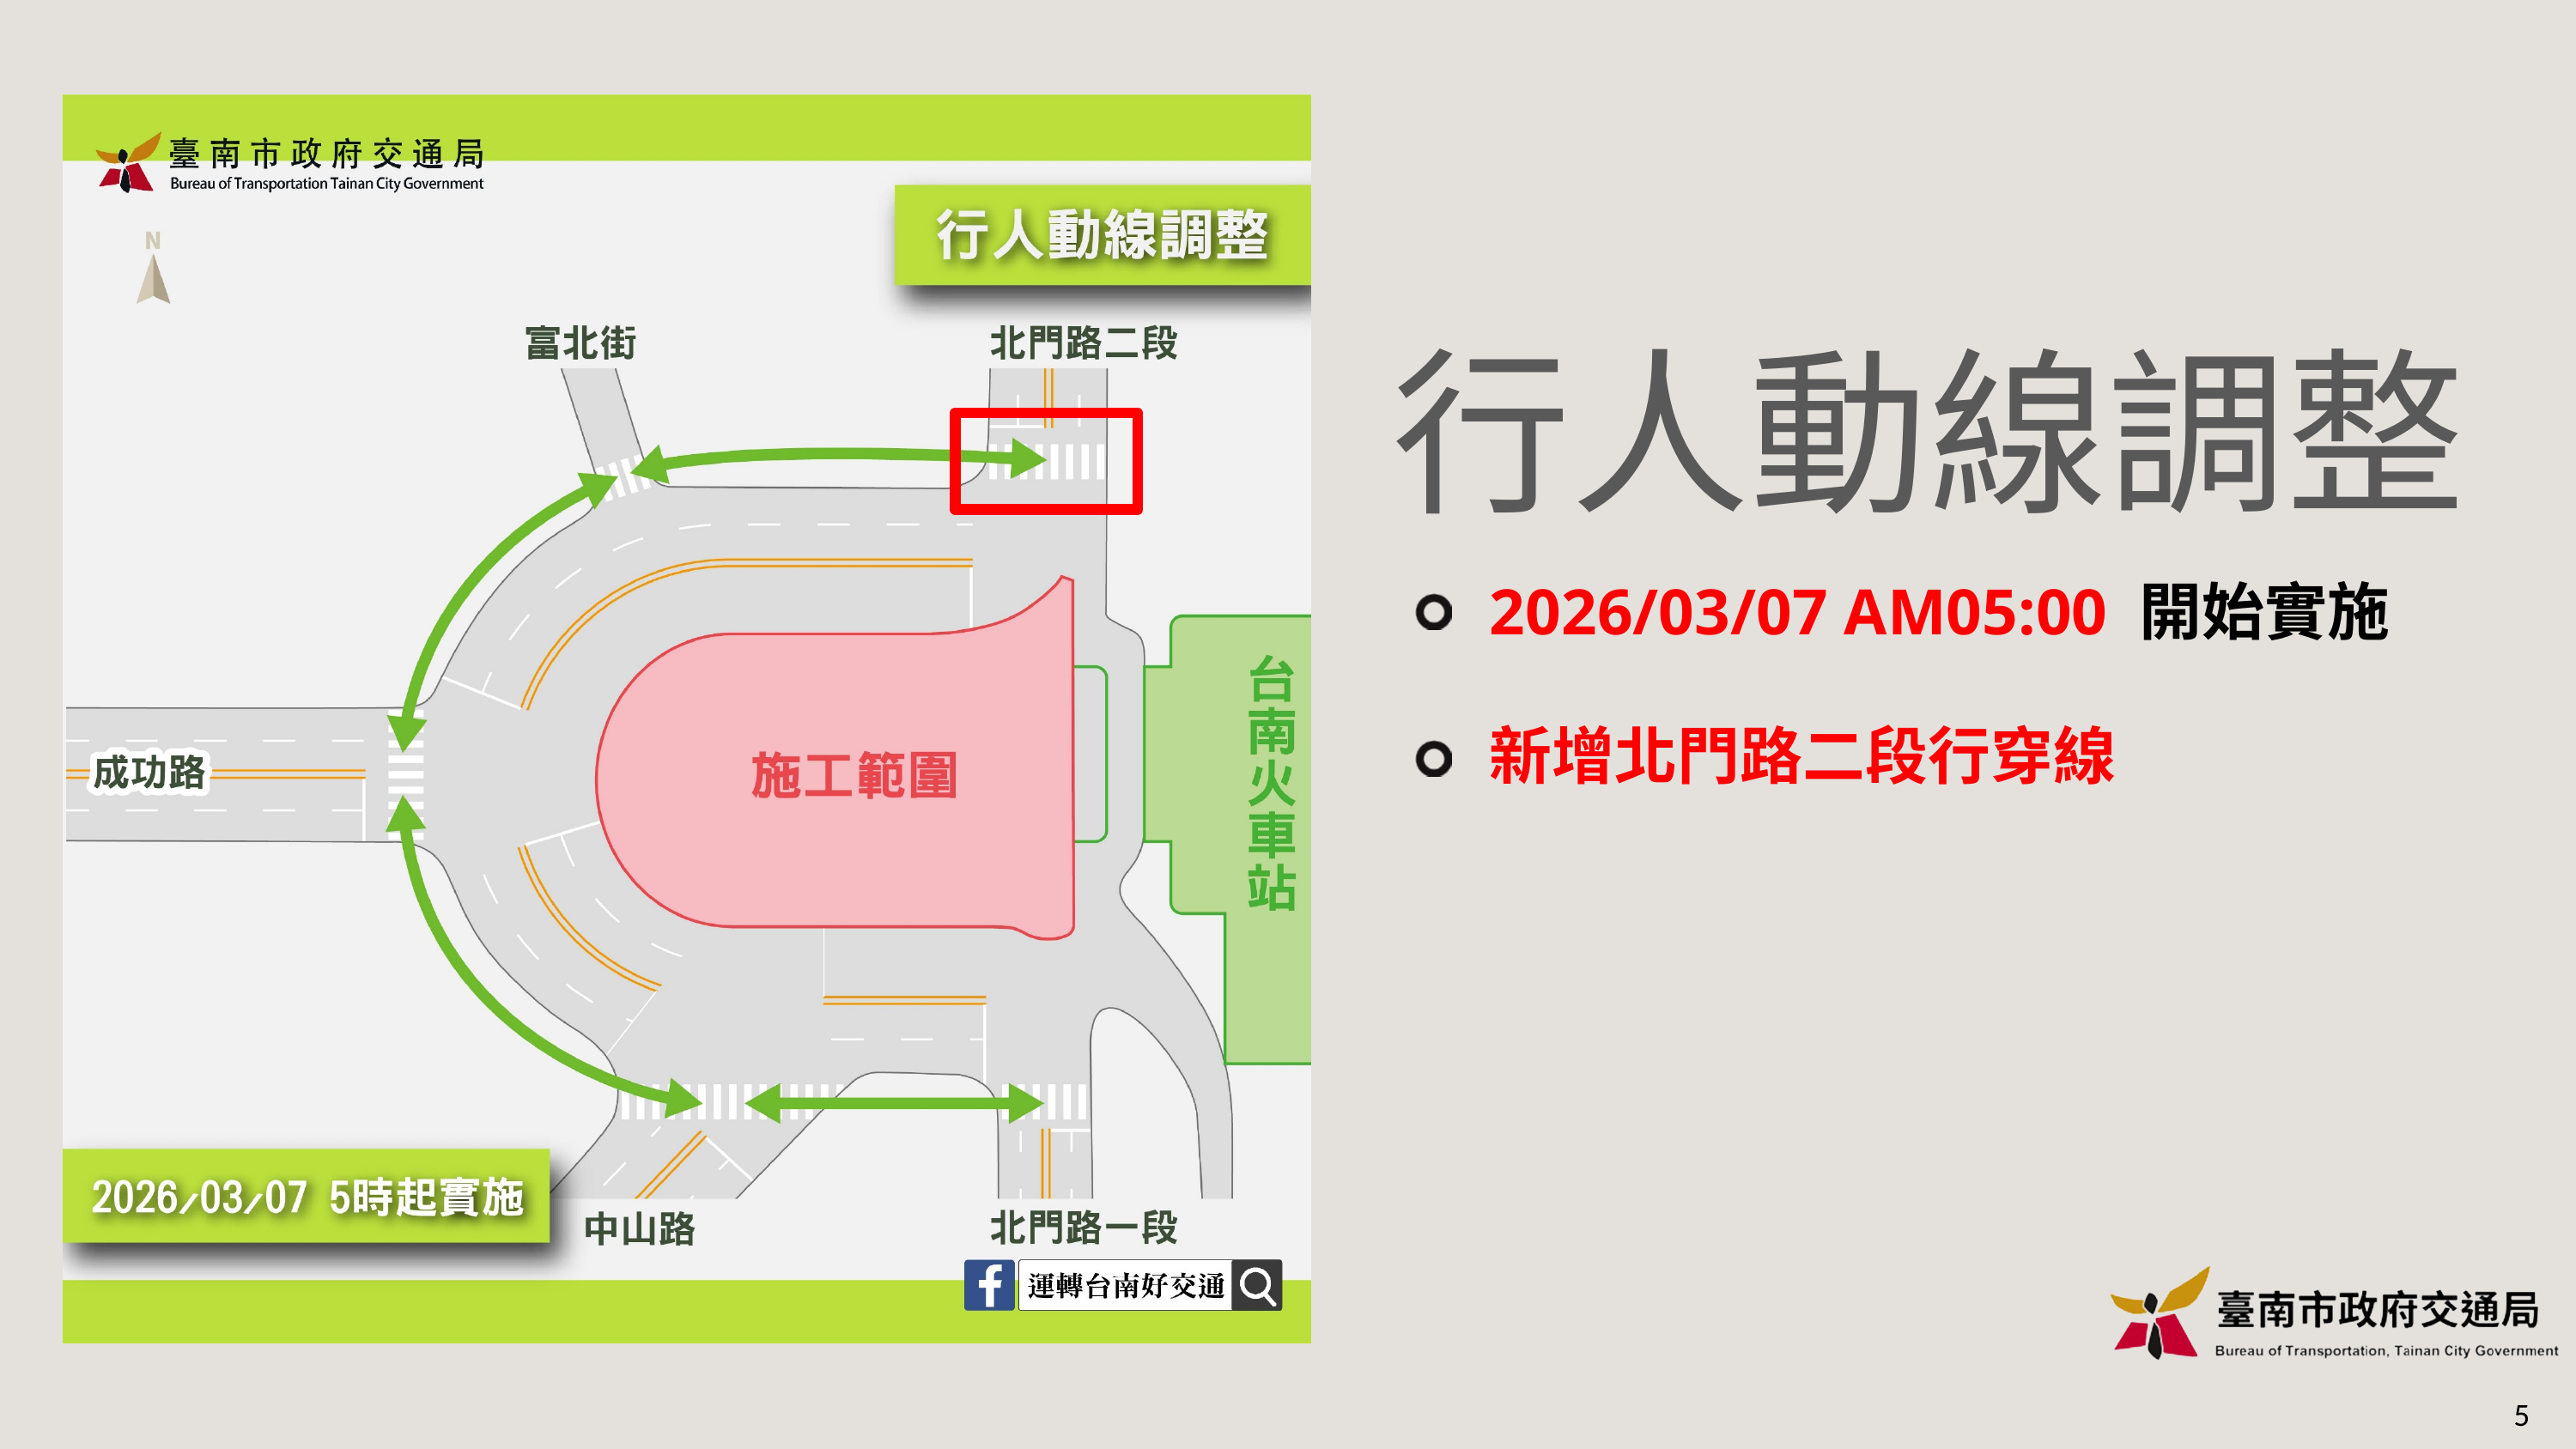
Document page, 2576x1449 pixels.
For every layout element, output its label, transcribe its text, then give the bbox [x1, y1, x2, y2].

picture [63, 94, 1311, 1343]
text_box 行人動線調整 [1392, 177, 2576, 535]
picture [1415, 740, 1452, 777]
picture [1415, 593, 1452, 630]
text_box 新增北門路二段行穿線 [1490, 716, 2476, 791]
picture [2071, 1253, 2576, 1362]
text_box 5 [2500, 1387, 2576, 1440]
text_box 2026/03/07 AM05:00 開始實施 [1490, 572, 2476, 648]
